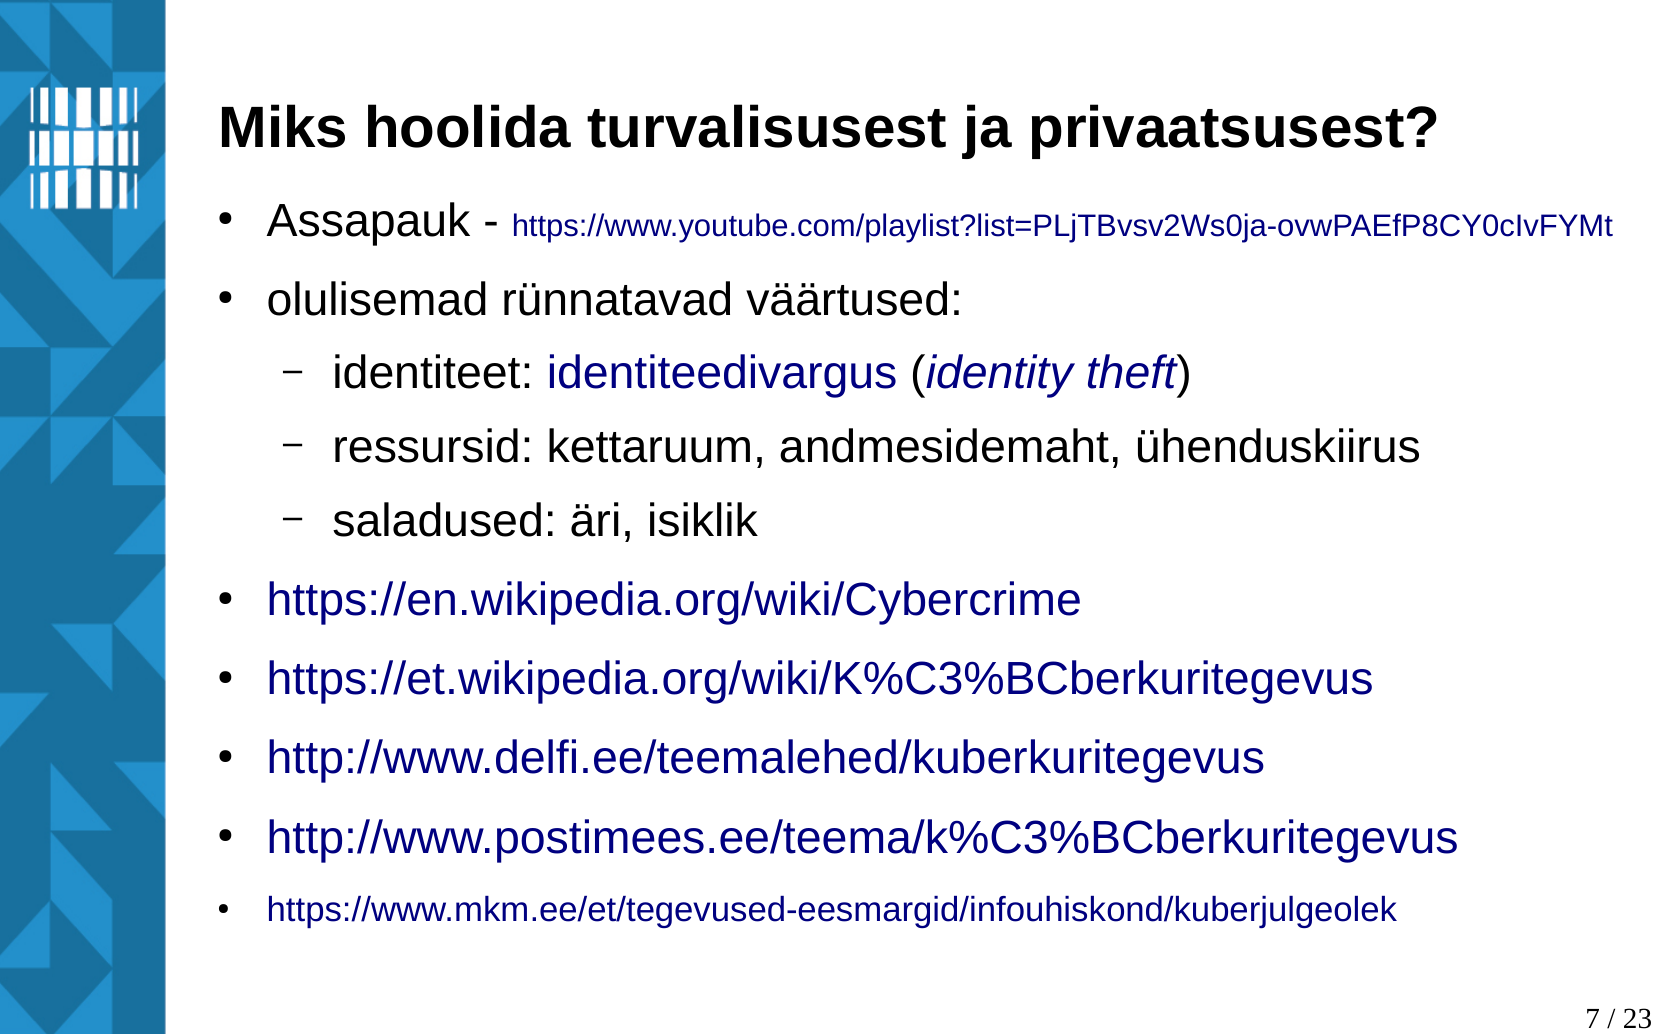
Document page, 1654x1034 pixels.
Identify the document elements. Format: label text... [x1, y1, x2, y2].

title Miks hoolida turvalisusest ja privaatsusest? [218, 24, 1459, 193]
list Assapauk - https://www.youtube.com/playlist?list=PLjTBvsv2Ws0ja-ovwPAEfP8CY0cIvFYMt olulisemad rünnatavad väärtused: identiteet: identiteedivargus (identity theft) ressursid: kettaruum, andmesidemaht, ühenduskiirus saladused: äri, isiklik https://en.wikipedia.org/wiki/Cybercrime https://et.wikipedia.org/wiki/K%C3%BCberkuritegevus http://www.delfi.ee/teemalehed/kuberkuritegevus http://www.postimees.ee/teema/k%C3%BCberkuritegevus https://www.mkm.ee/et/tegevused-eesmargid/infouhiskond/kuberjulgeolek [200, 193, 1619, 957]
